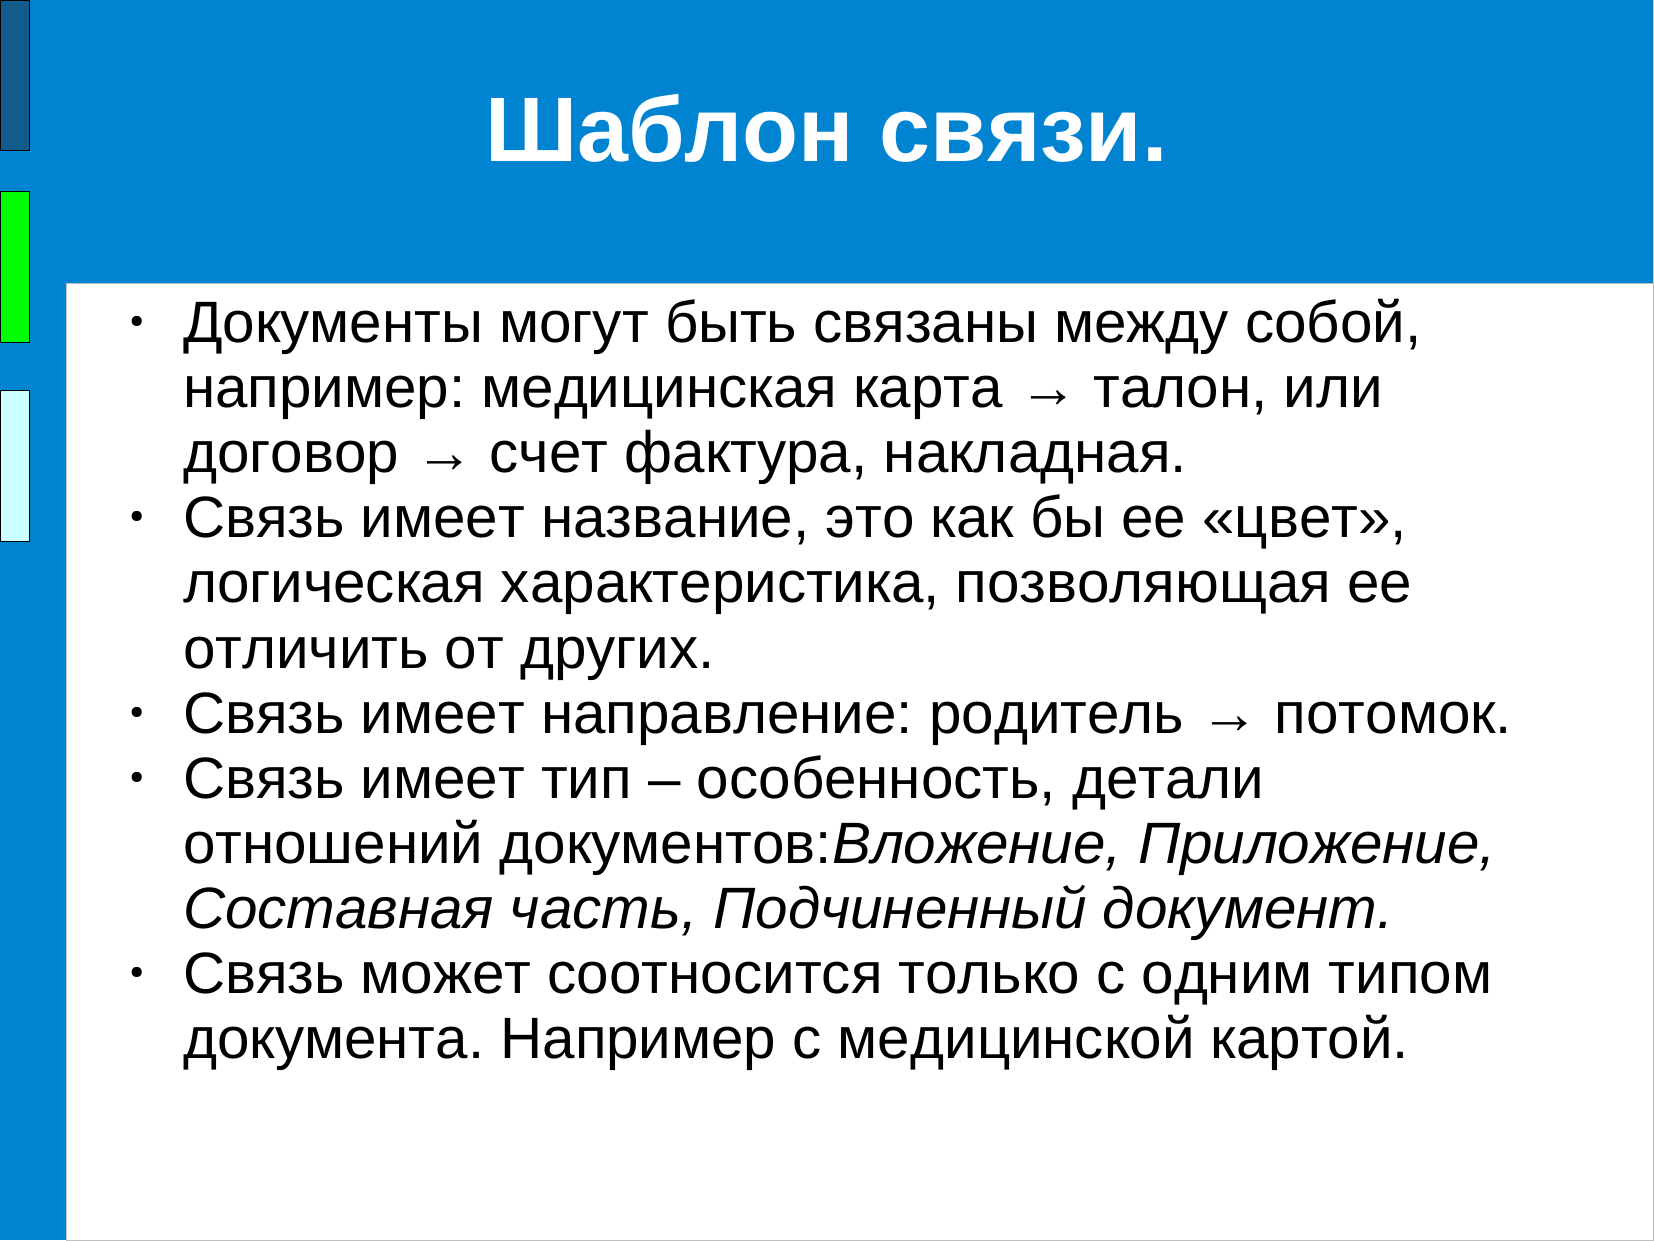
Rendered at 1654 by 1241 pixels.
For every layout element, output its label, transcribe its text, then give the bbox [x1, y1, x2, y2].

title Шаблон связи. [82, 25, 1571, 233]
list Документы могут быть связаны между собой, например: медицинская карта → талон, или договор → счет фактура, накладная. Связь имеет название, это как бы ее «цвет», логическая характеристика, позволяющая ее отличить от других. Связь имеет направление: родитель → потомок. Связь имеет тип – особенность, детали отношений документов:Вложение, Приложение, Составная часть, Подчиненный документ. Связь может соотносится только с одним типом документа. Например с медицинской картой. [82, 290, 1571, 1094]
